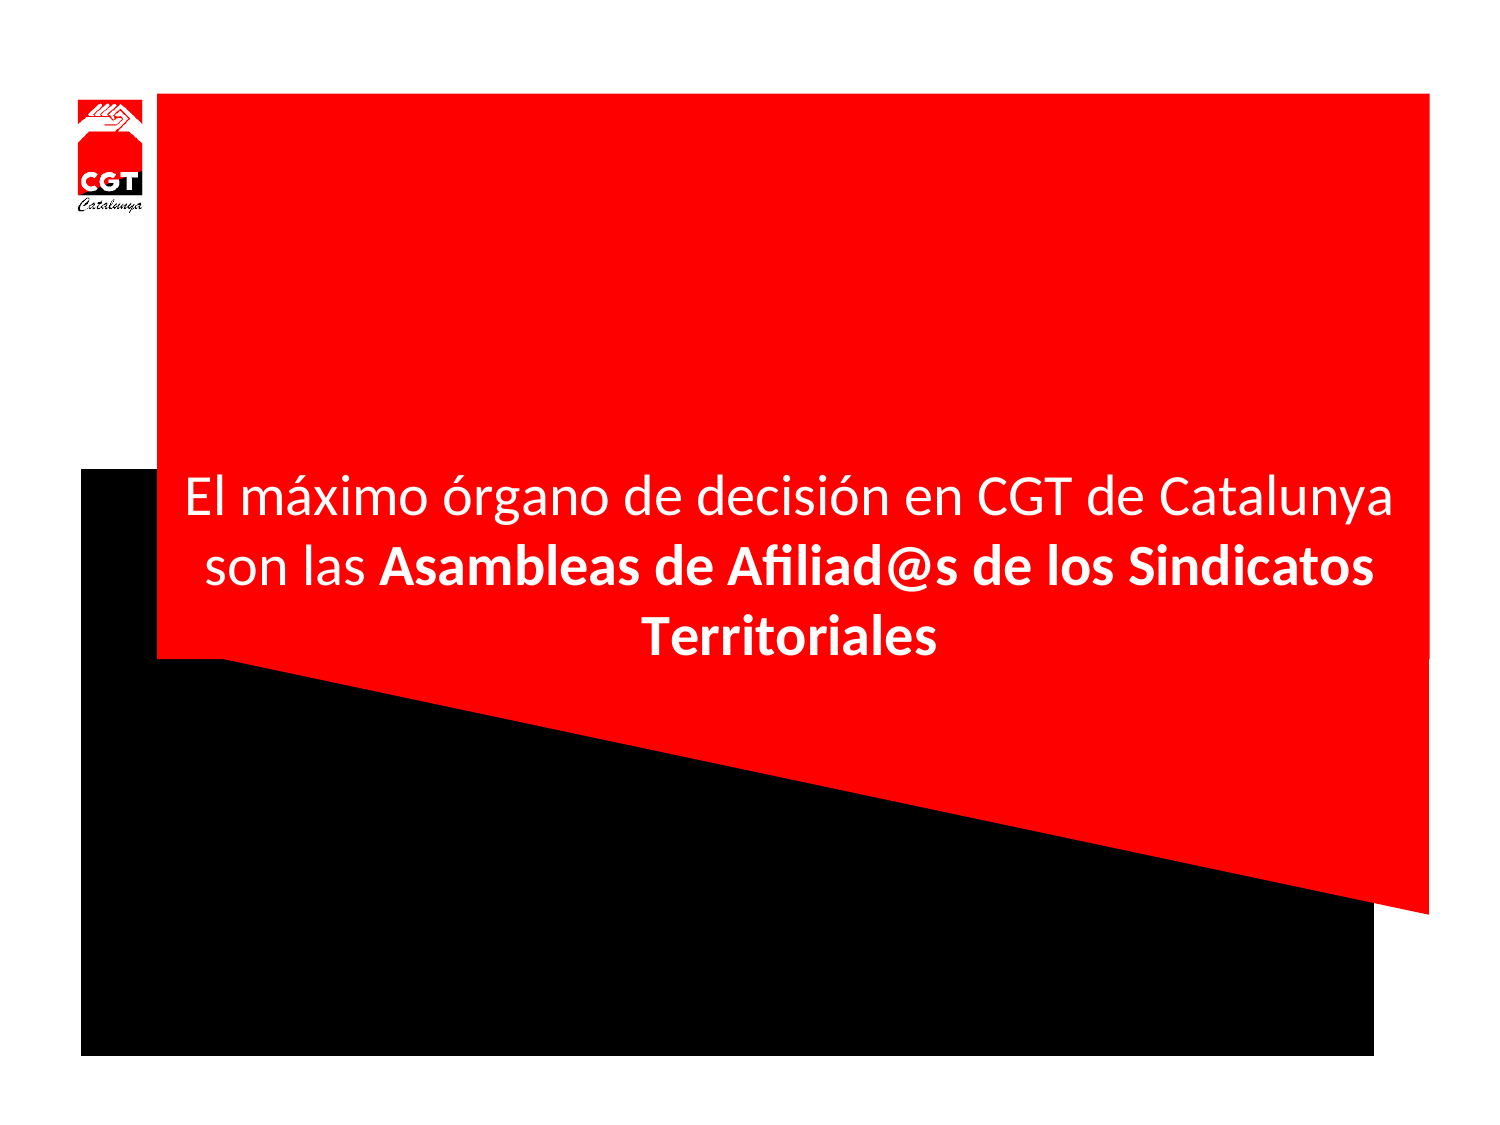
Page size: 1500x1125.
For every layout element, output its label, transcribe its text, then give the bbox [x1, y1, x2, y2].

text_box [81, 93, 1430, 1055]
chart [70, 93, 153, 220]
title El máximo órgano de decisión en CGT de Catalunya son las Asambleas de Afiliad@s de los Sindicatos Territoriales [163, 375, 1416, 751]
